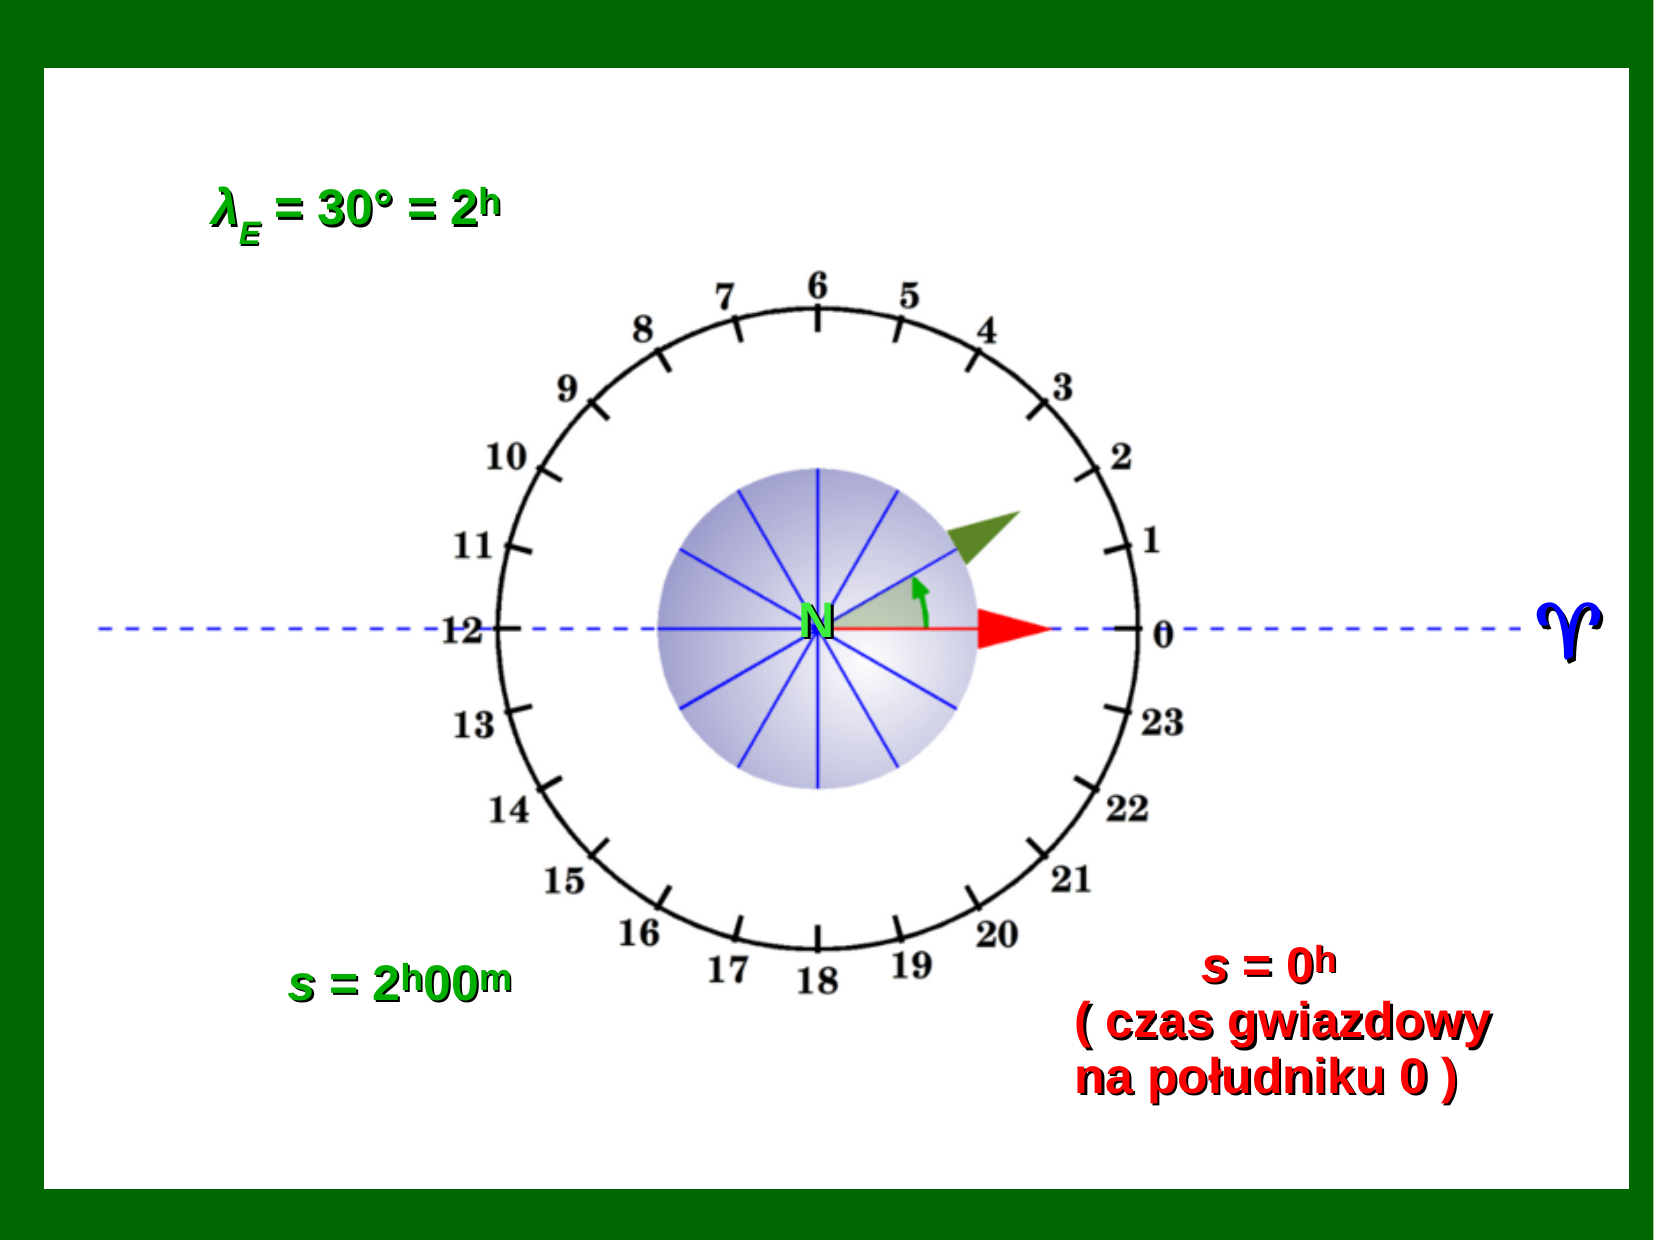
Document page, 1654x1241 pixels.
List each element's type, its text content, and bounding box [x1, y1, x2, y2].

text_box s = 0h ( czas gwiazdowy na południku 0 ) [1060, 929, 1508, 1113]
text_box λE = 30° = 2h [196, 172, 517, 261]
text_box N [783, 585, 850, 656]
text_box s = 2h00m [272, 948, 527, 1020]
picture [44, 68, 1629, 1189]
text_box ♈ [1520, 575, 1618, 678]
